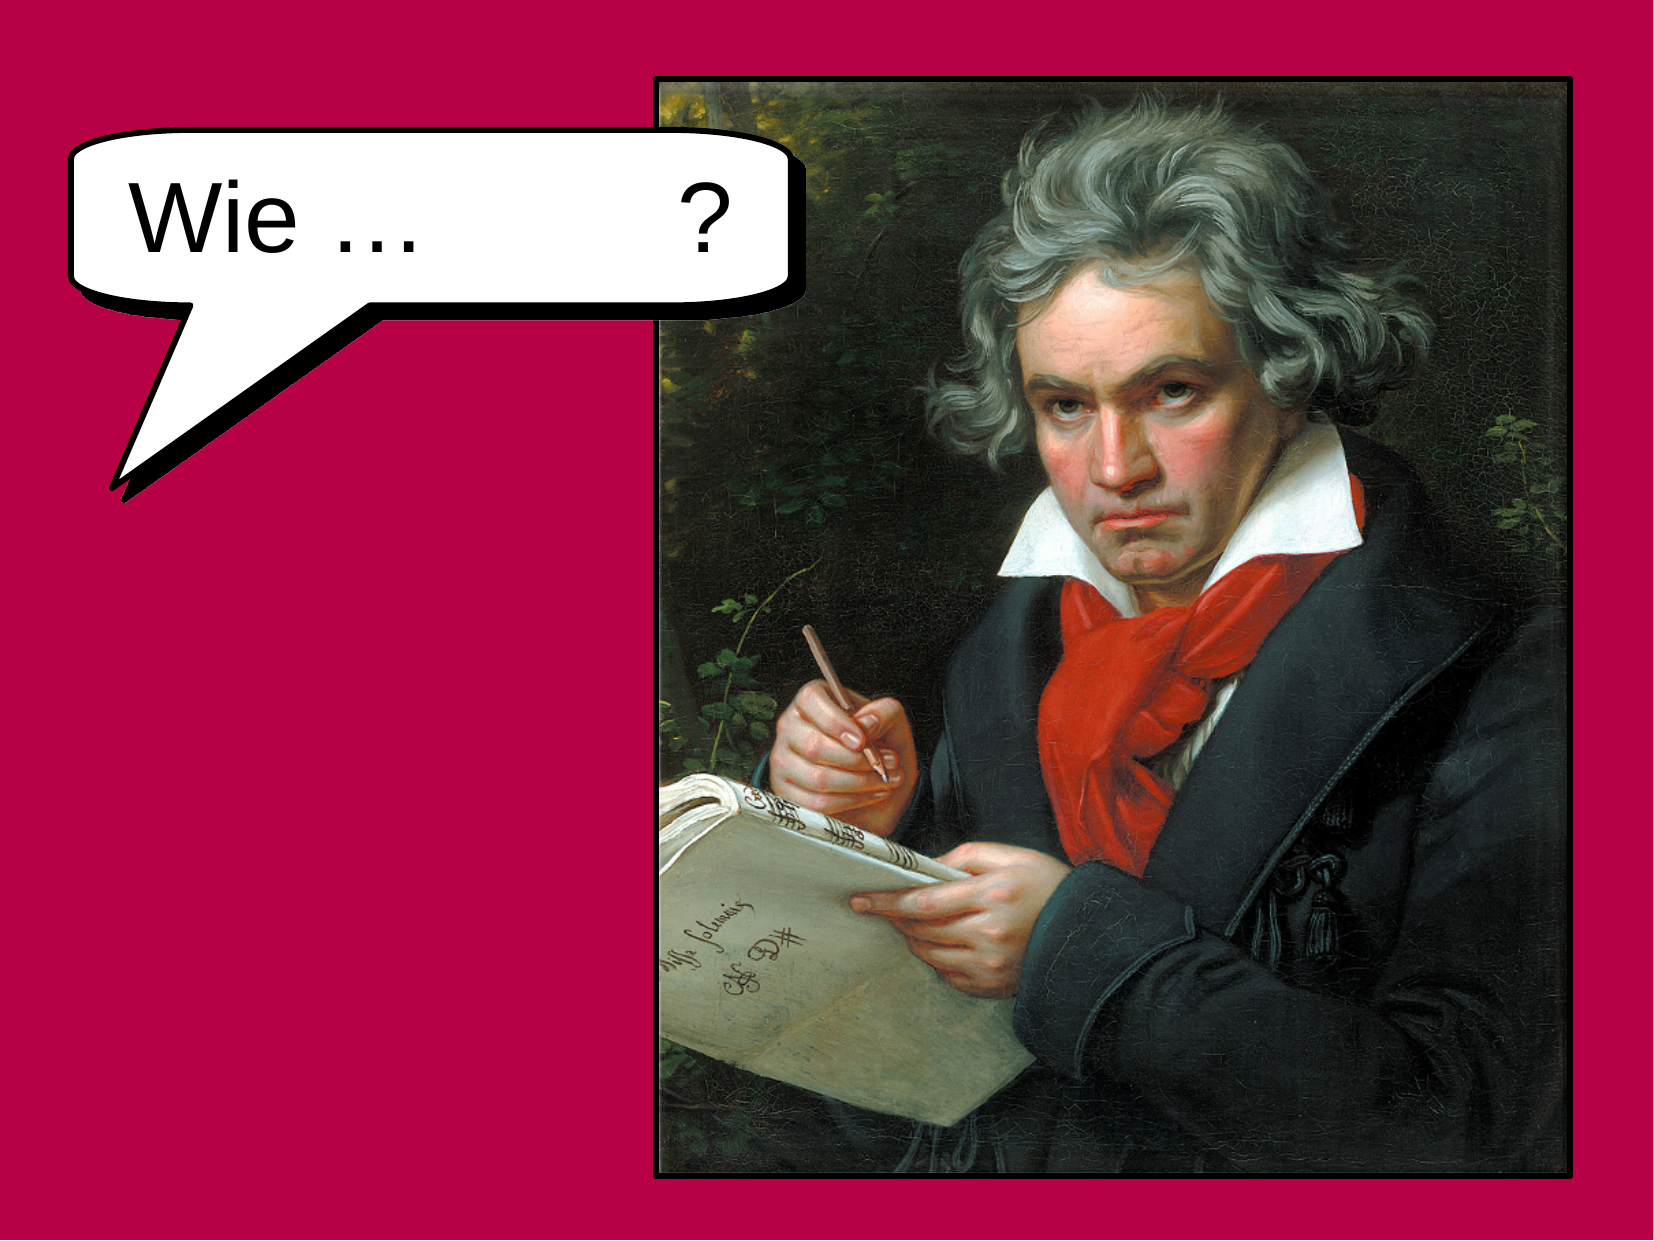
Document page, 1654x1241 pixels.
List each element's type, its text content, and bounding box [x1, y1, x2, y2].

picture [659, 82, 1568, 1174]
text_box Wie … ? [70, 129, 791, 489]
